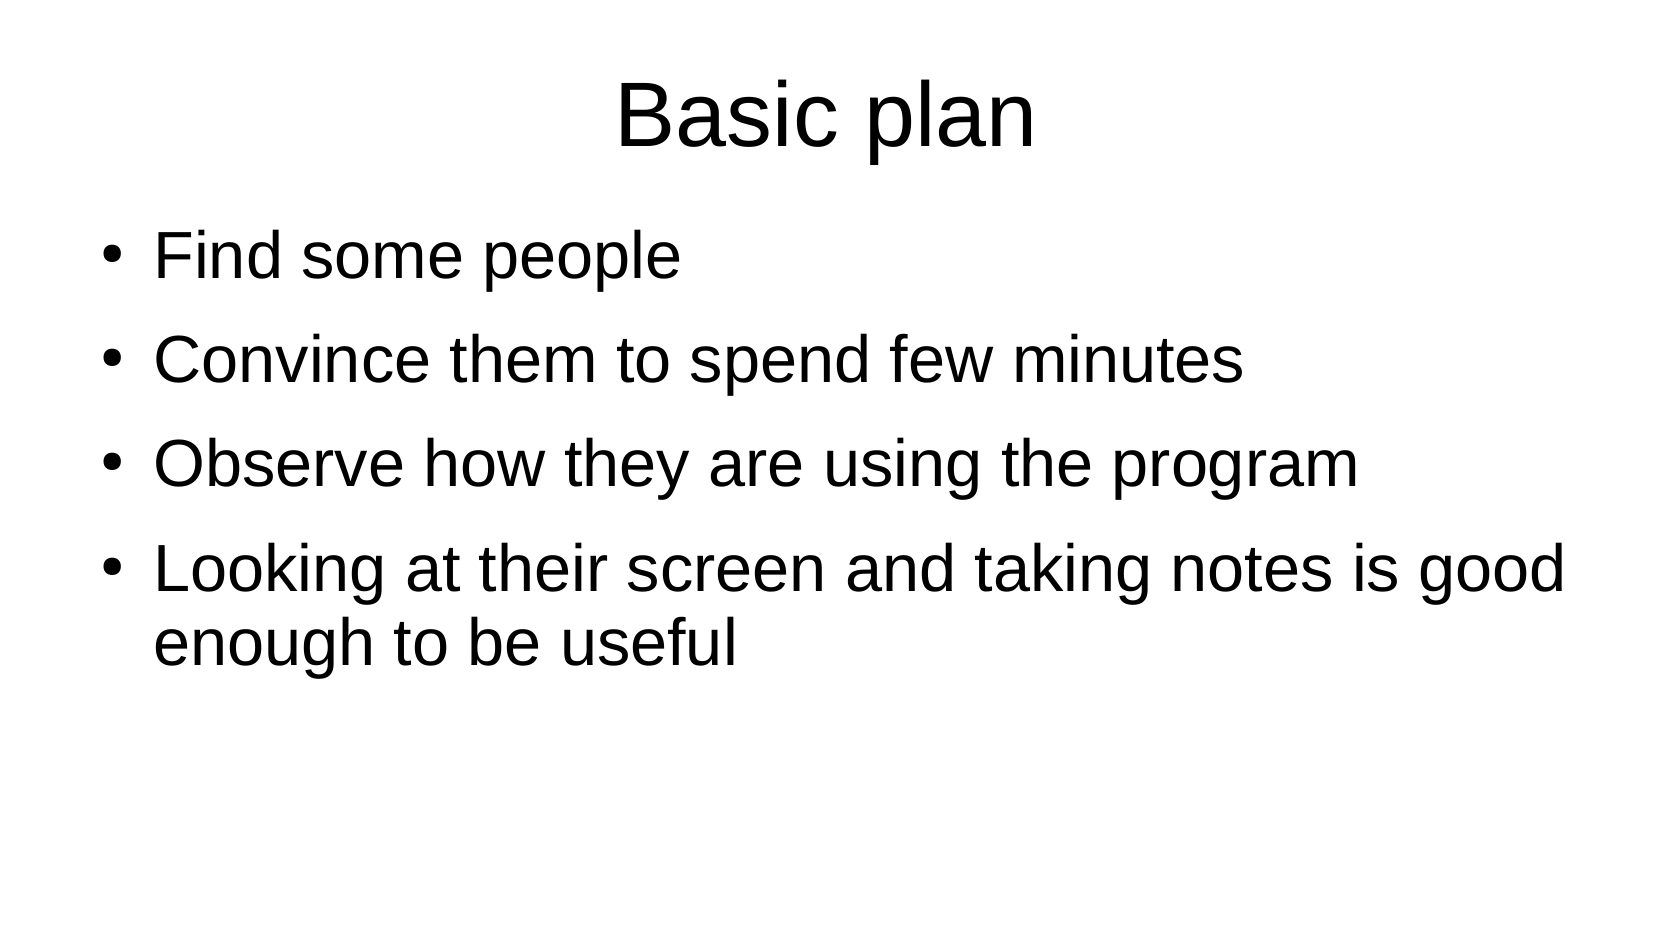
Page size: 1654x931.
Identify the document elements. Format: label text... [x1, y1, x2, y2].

list Find some people Convince them to spend few minutes Observe how they are using the program Looking at their screen and taking notes is good enough to be useful [82, 217, 1571, 758]
title Basic plan [82, 37, 1571, 193]
